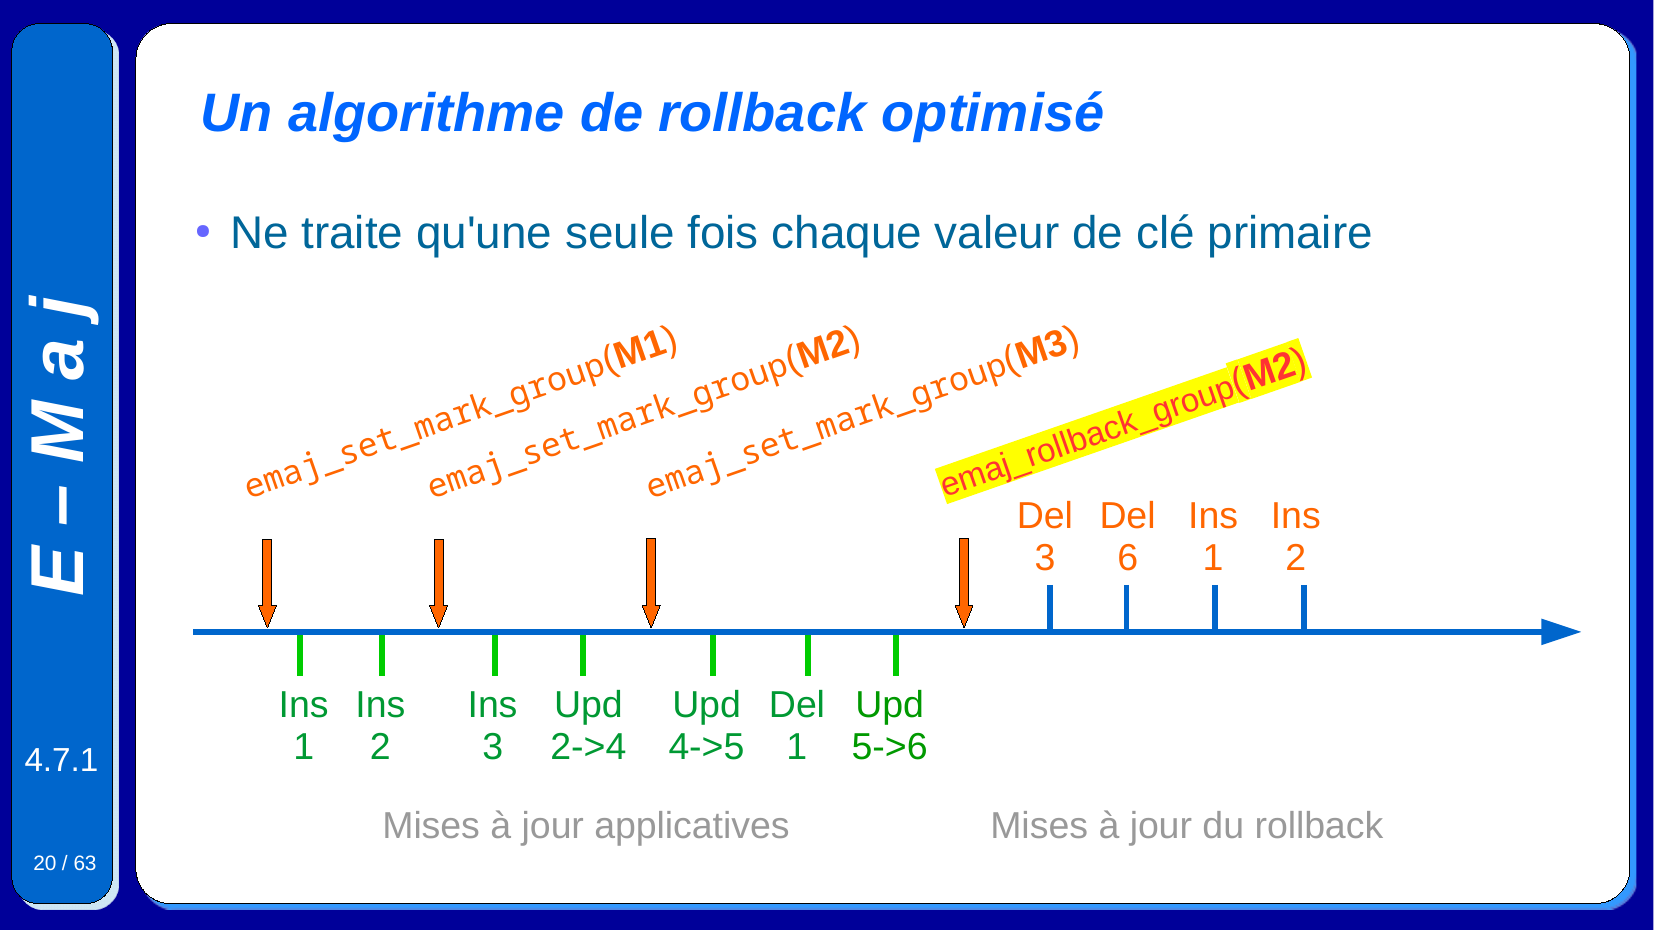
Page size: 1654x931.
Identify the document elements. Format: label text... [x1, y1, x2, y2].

list Ne traite qu'une seule fois chaque valeur de clé primaire [177, 206, 1587, 827]
text_box Upd 5->6 [836, 676, 962, 777]
text_box Ins 1 [263, 676, 340, 777]
text_box [955, 538, 973, 628]
text_box Ins 2 [340, 676, 432, 777]
text_box Upd 4->5 [653, 676, 779, 777]
text_box Ins 2 [1256, 487, 1347, 588]
text_box emaj_set_mark_group(M3) [622, 302, 1105, 530]
text_box Ins 3 [452, 676, 535, 777]
title Un algorithme de rollback optimisé [200, 34, 1575, 191]
text_box [258, 539, 277, 628]
text_box [429, 539, 448, 628]
text_box emaj_set_mark_group(M1) [220, 302, 700, 530]
text_box Ins 1 [1187, 487, 1256, 588]
text_box Mises à jour du rollback [975, 796, 1400, 854]
text_box [642, 538, 661, 628]
text_box emaj_rollback_group(M2) [917, 313, 1369, 530]
text_box Del 1 [779, 676, 836, 777]
text_box emaj_set_mark_group(M2) [403, 302, 887, 530]
text_box Del 6 [1084, 487, 1187, 588]
text_box Upd 2->4 [535, 676, 653, 777]
text_box Del 3 [1002, 487, 1084, 588]
text_box Mises à jour applicatives [367, 796, 806, 854]
